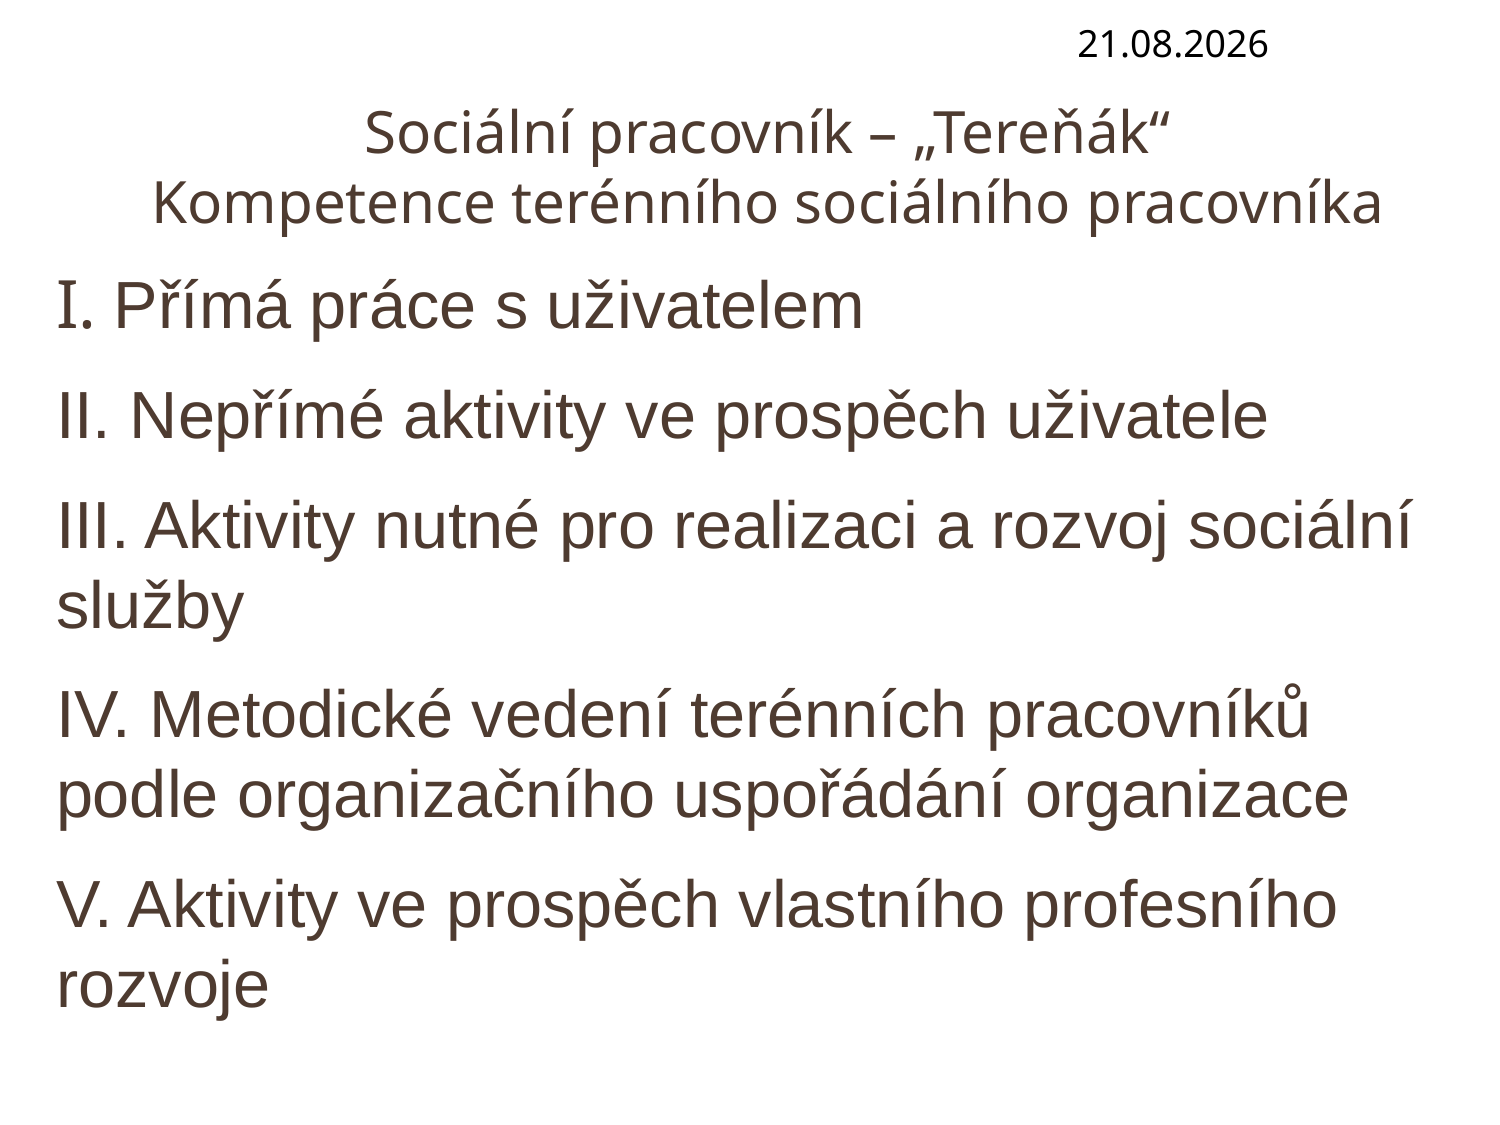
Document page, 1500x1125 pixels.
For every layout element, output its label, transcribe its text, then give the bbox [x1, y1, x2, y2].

list I. Přímá práce s uživatelem II. Nepřímé aktivity ve prospěch uživatele III. Aktivity nutné pro realizaci a rozvoj sociální služby IV. Metodické vedení terénních pracovníků podle organizačního uspořádání organizace V. Aktivity ve prospěch vlastního profesního rozvoje [41, 254, 1475, 1047]
text_box 14.04.2020 [1062, 12, 1475, 60]
title Sociální pracovník – „Tereňák“ Kompetence terénního sociálního pracovníka [53, 75, 1483, 256]
